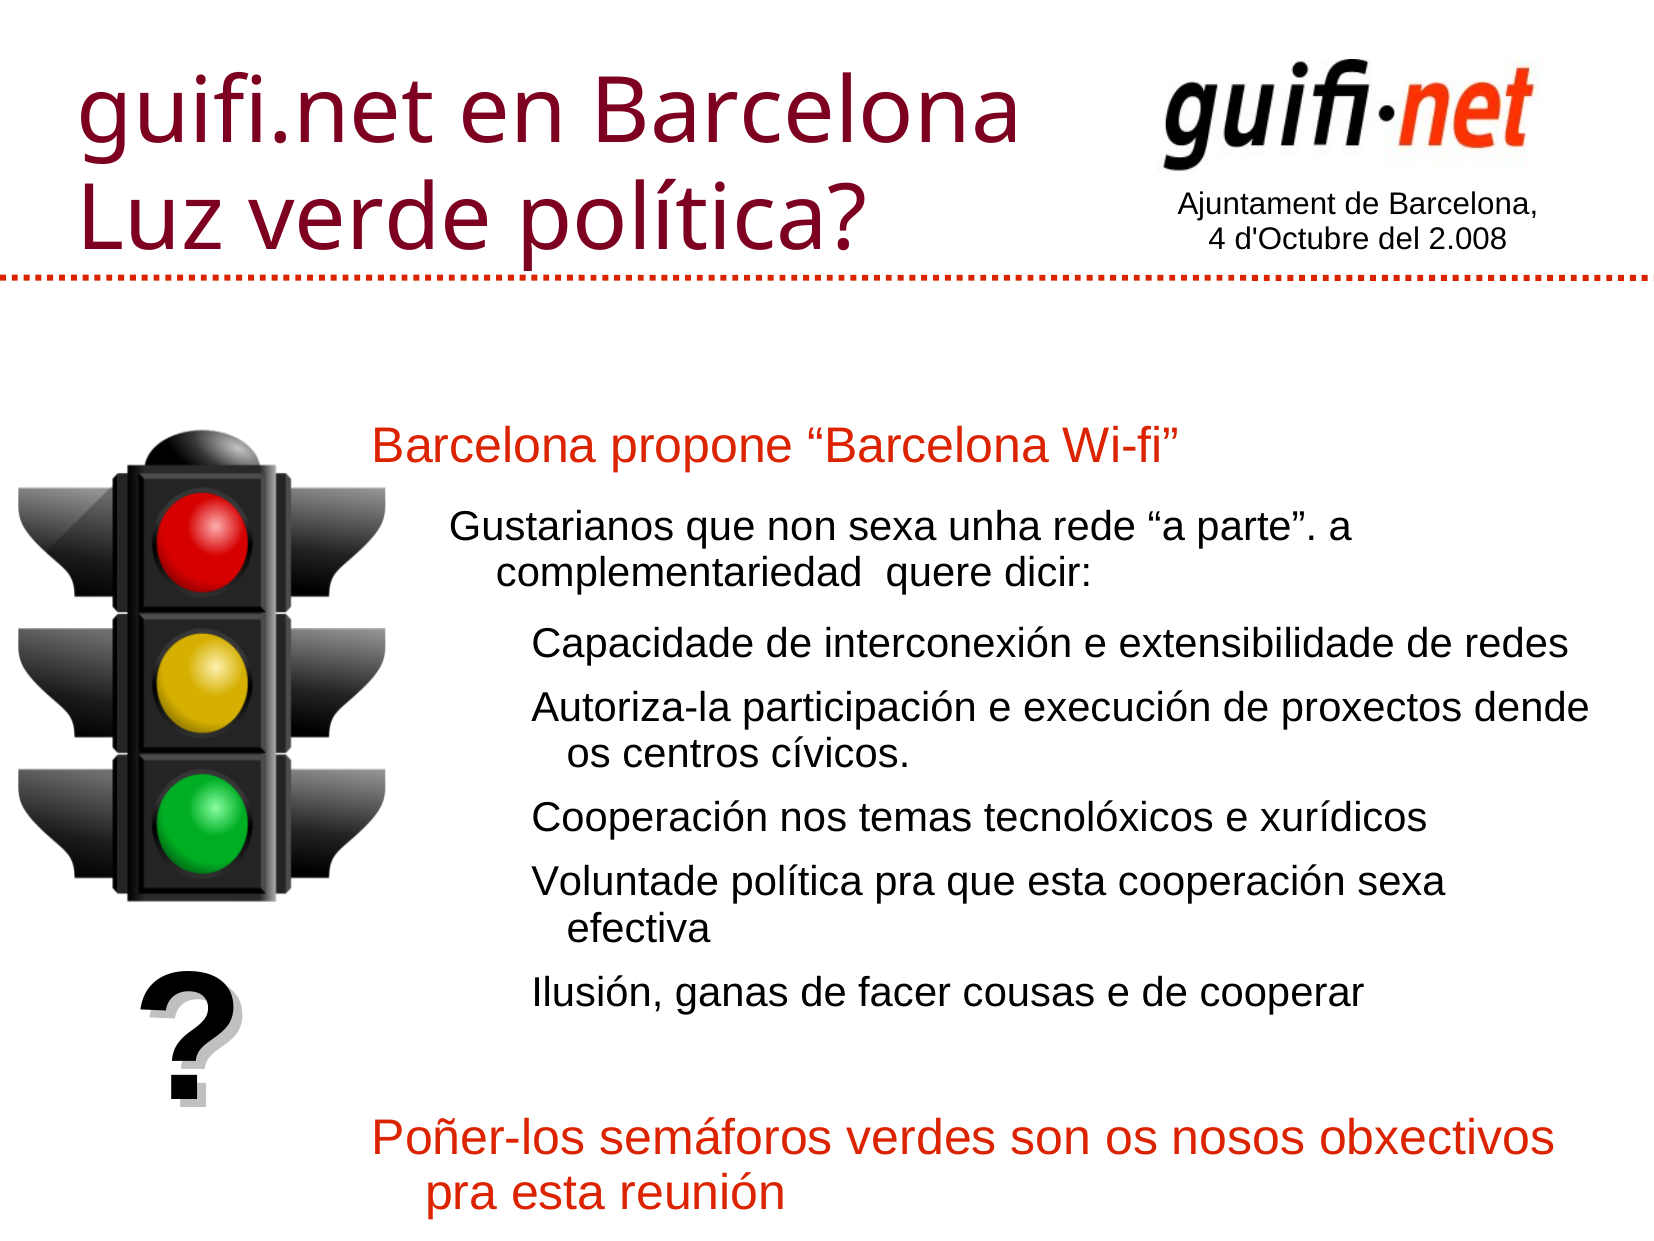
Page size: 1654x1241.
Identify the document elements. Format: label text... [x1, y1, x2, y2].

text_box Barcelona propone “Barcelona Wi-fi” Gustarianos que non sexa unha rede “a parte”. a complementariedad quere dicir: Capacidade de interconexión e extensibilidade de redes Autoriza-la participación e execución de proxectos dende os centros cívicos. Cooperación nos temas tecnolóxicos e xurídicos Voluntade política pra que esta cooperación sexa efectiva Ilusión, ganas de facer cousas e de cooperar Poñer-los semáforos verdes son os nosos obxectivos pra esta reunión [354, 414, 1595, 1233]
text_box ? [118, 916, 296, 1135]
picture [0, 413, 401, 916]
picture [1157, 59, 1542, 172]
text_box guifi.net en Barcelona Luz verde política? [76, 53, 1093, 272]
